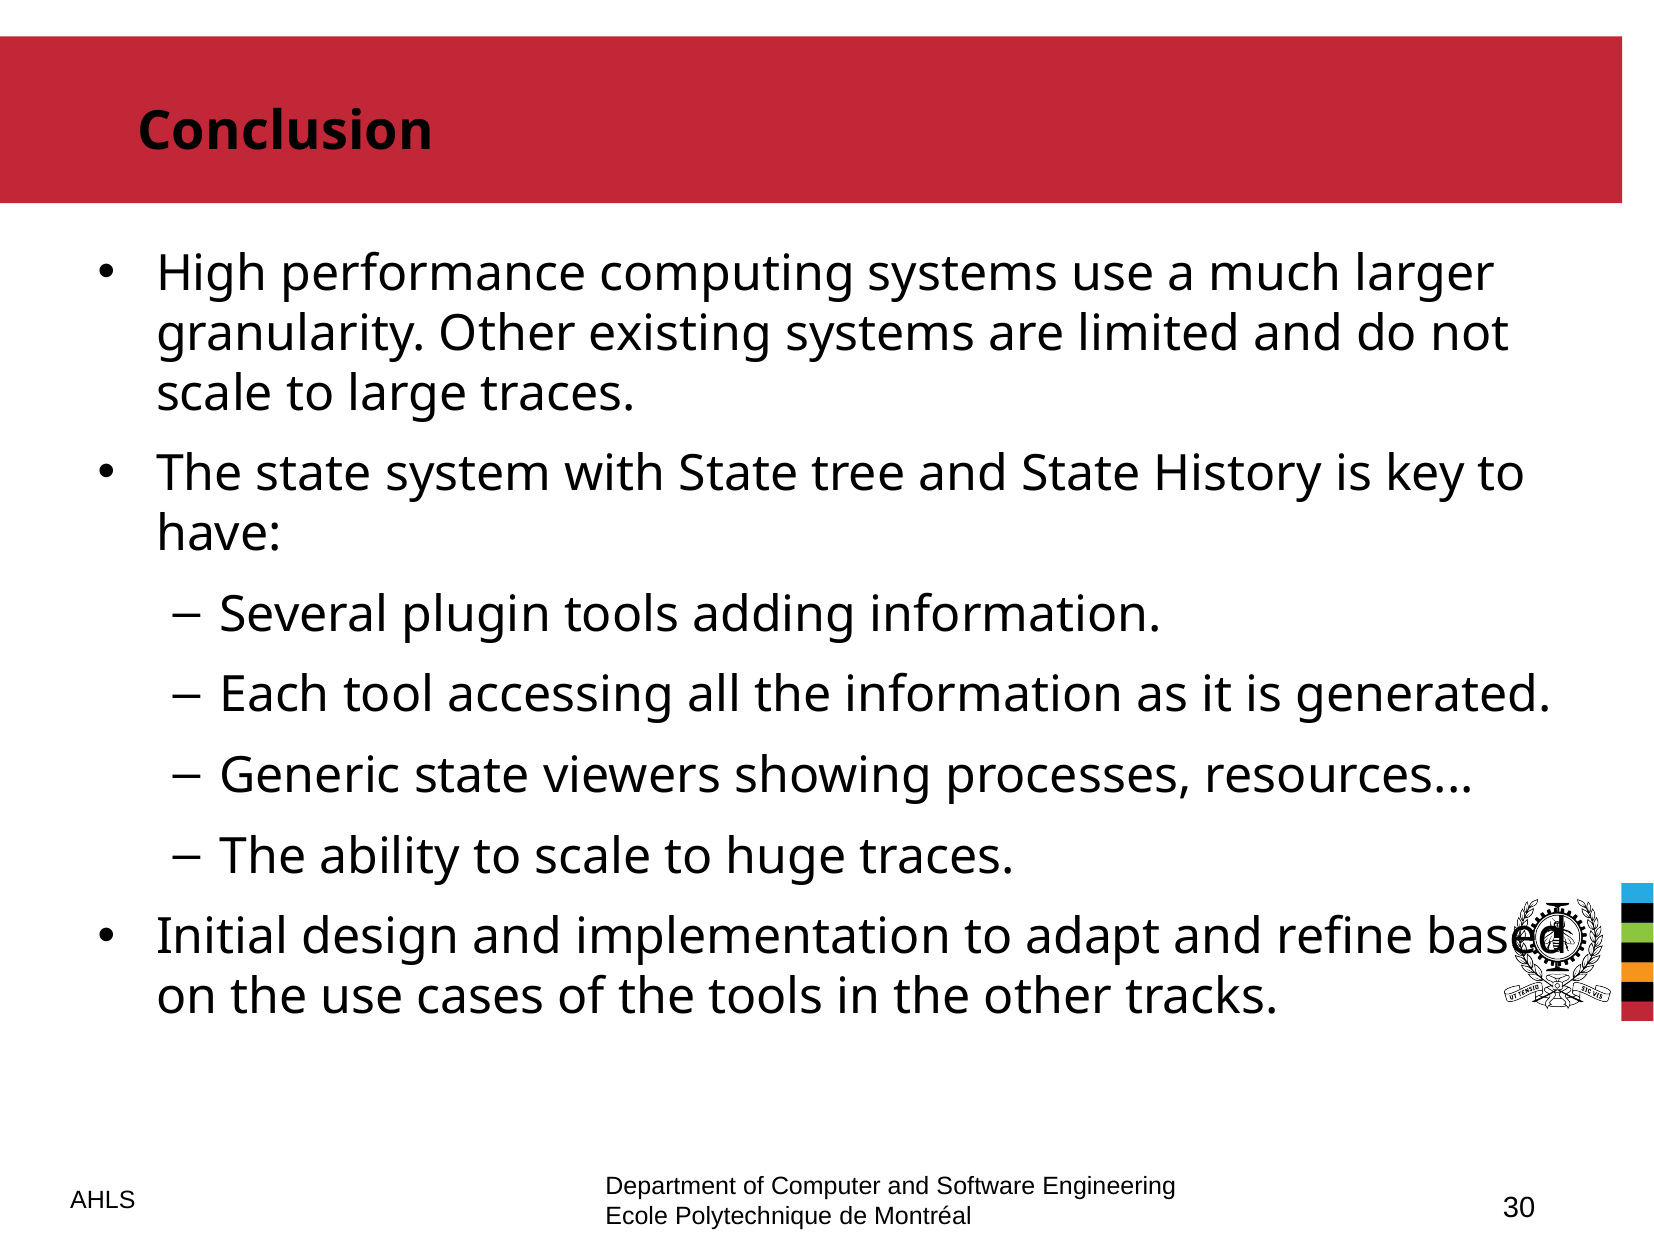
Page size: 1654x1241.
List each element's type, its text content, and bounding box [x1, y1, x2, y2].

list High performance computing systems use a much larger granularity. Other existing systems are limited and do not scale to large traces. The state system with State tree and State History is key to have: Several plugin tools adding information. Each tool accessing all the information as it is generated. Generic state viewers showing processes, resources... The ability to scale to huge traces. Initial design and implementation to adapt and refine based on the use cases of the tools in the other tracks. [82, 232, 1615, 1163]
picture [1615, 883, 1654, 1021]
title Conclusion [103, 62, 1421, 168]
